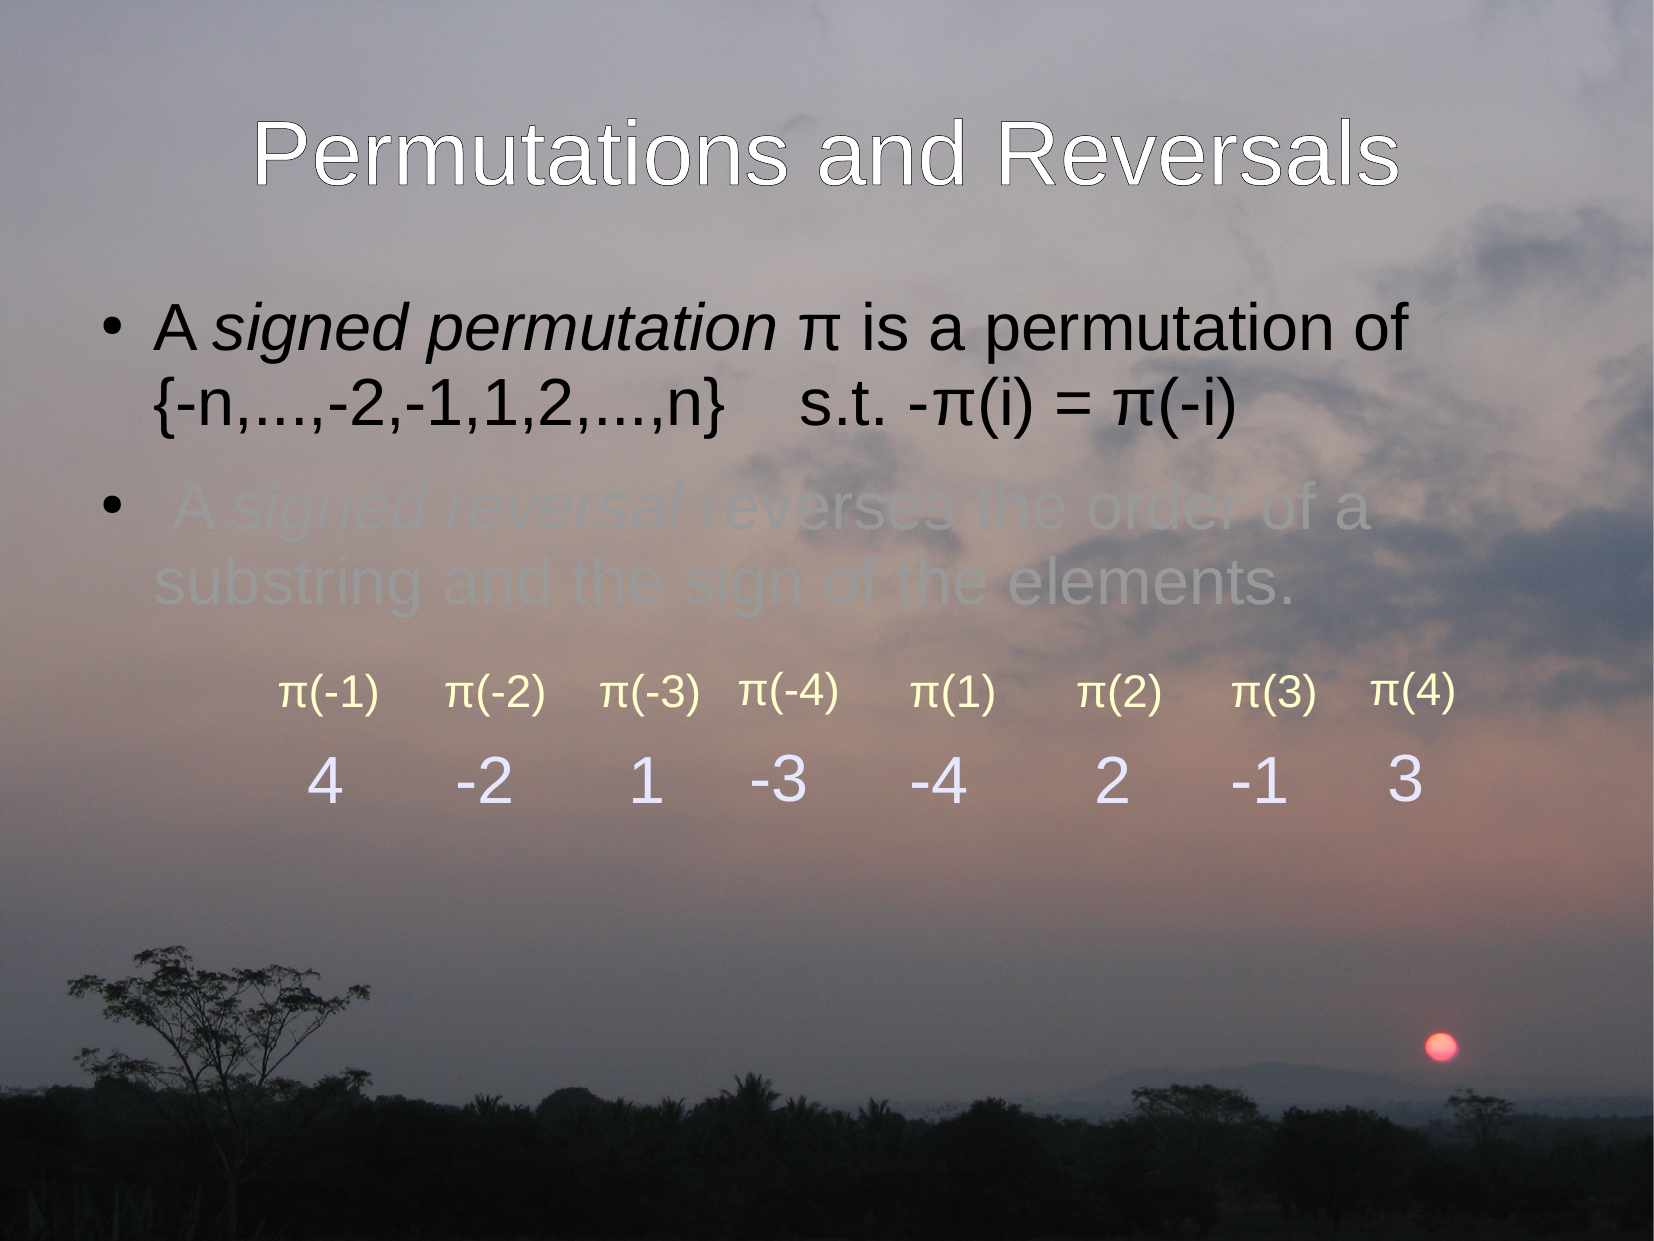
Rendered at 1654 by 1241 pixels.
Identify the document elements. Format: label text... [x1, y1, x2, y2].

text_box π(4) [1354, 656, 1472, 781]
text_box -3 [734, 781, 844, 858]
text_box π(-2) [429, 658, 562, 782]
text_box 3 [1354, 781, 1464, 858]
text_box π(2) [1061, 658, 1179, 782]
text_box -4 [894, 782, 984, 859]
text_box 2 [1061, 782, 1147, 859]
text_box π(-3) [583, 658, 717, 782]
text_box π(1) [894, 658, 1012, 782]
list A signed permutation π is a permutation of {-n,...,-2,-1,1,2,...,n} s.t. -π(i) = π(-i) A signed reversal reverses the order of a substring and the sign of the elements. [82, 290, 1571, 1094]
title Permutations and Reversals [82, 49, 1571, 257]
text_box π(-1) [262, 658, 395, 782]
text_box 4 [274, 782, 360, 859]
text_box 1 [595, 782, 681, 859]
text_box -2 [441, 782, 531, 859]
text_box -1 [1215, 782, 1305, 859]
text_box π(3) [1215, 658, 1333, 782]
picture [0, 0, 1654, 1241]
text_box π(-4) [722, 656, 856, 781]
